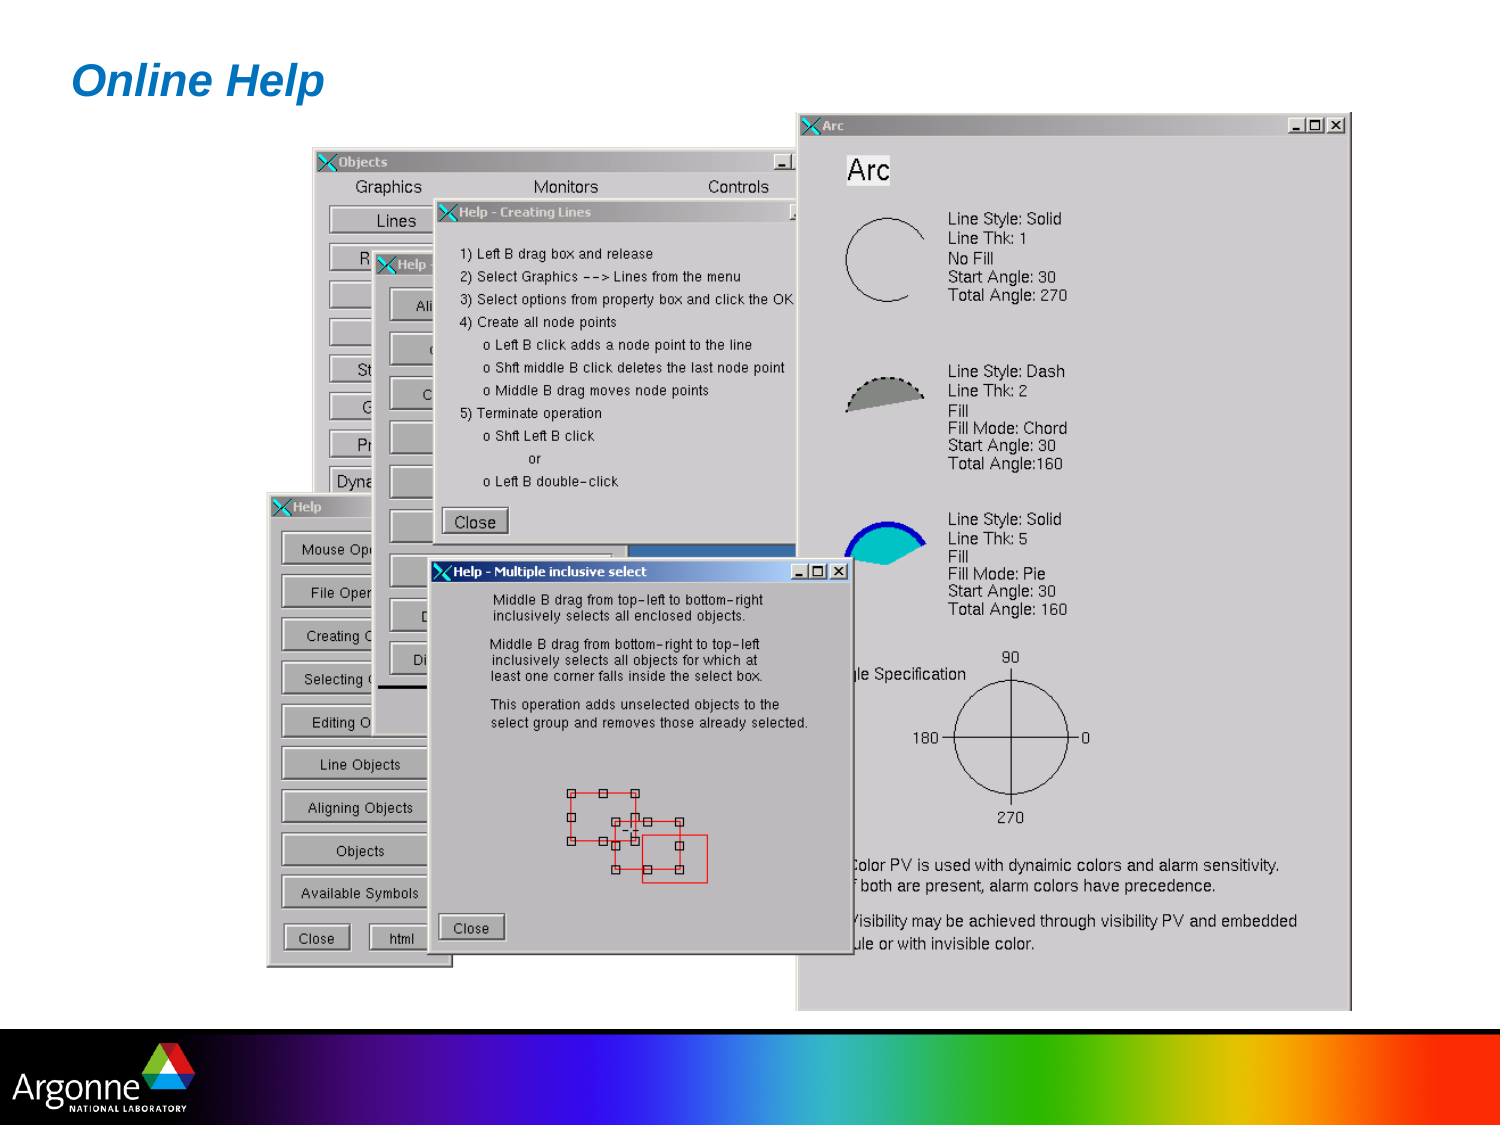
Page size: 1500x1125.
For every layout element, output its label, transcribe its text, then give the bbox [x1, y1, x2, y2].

picture [262, 112, 1352, 1012]
picture [0, 1029, 1500, 1125]
title Online Help [55, 40, 1361, 125]
